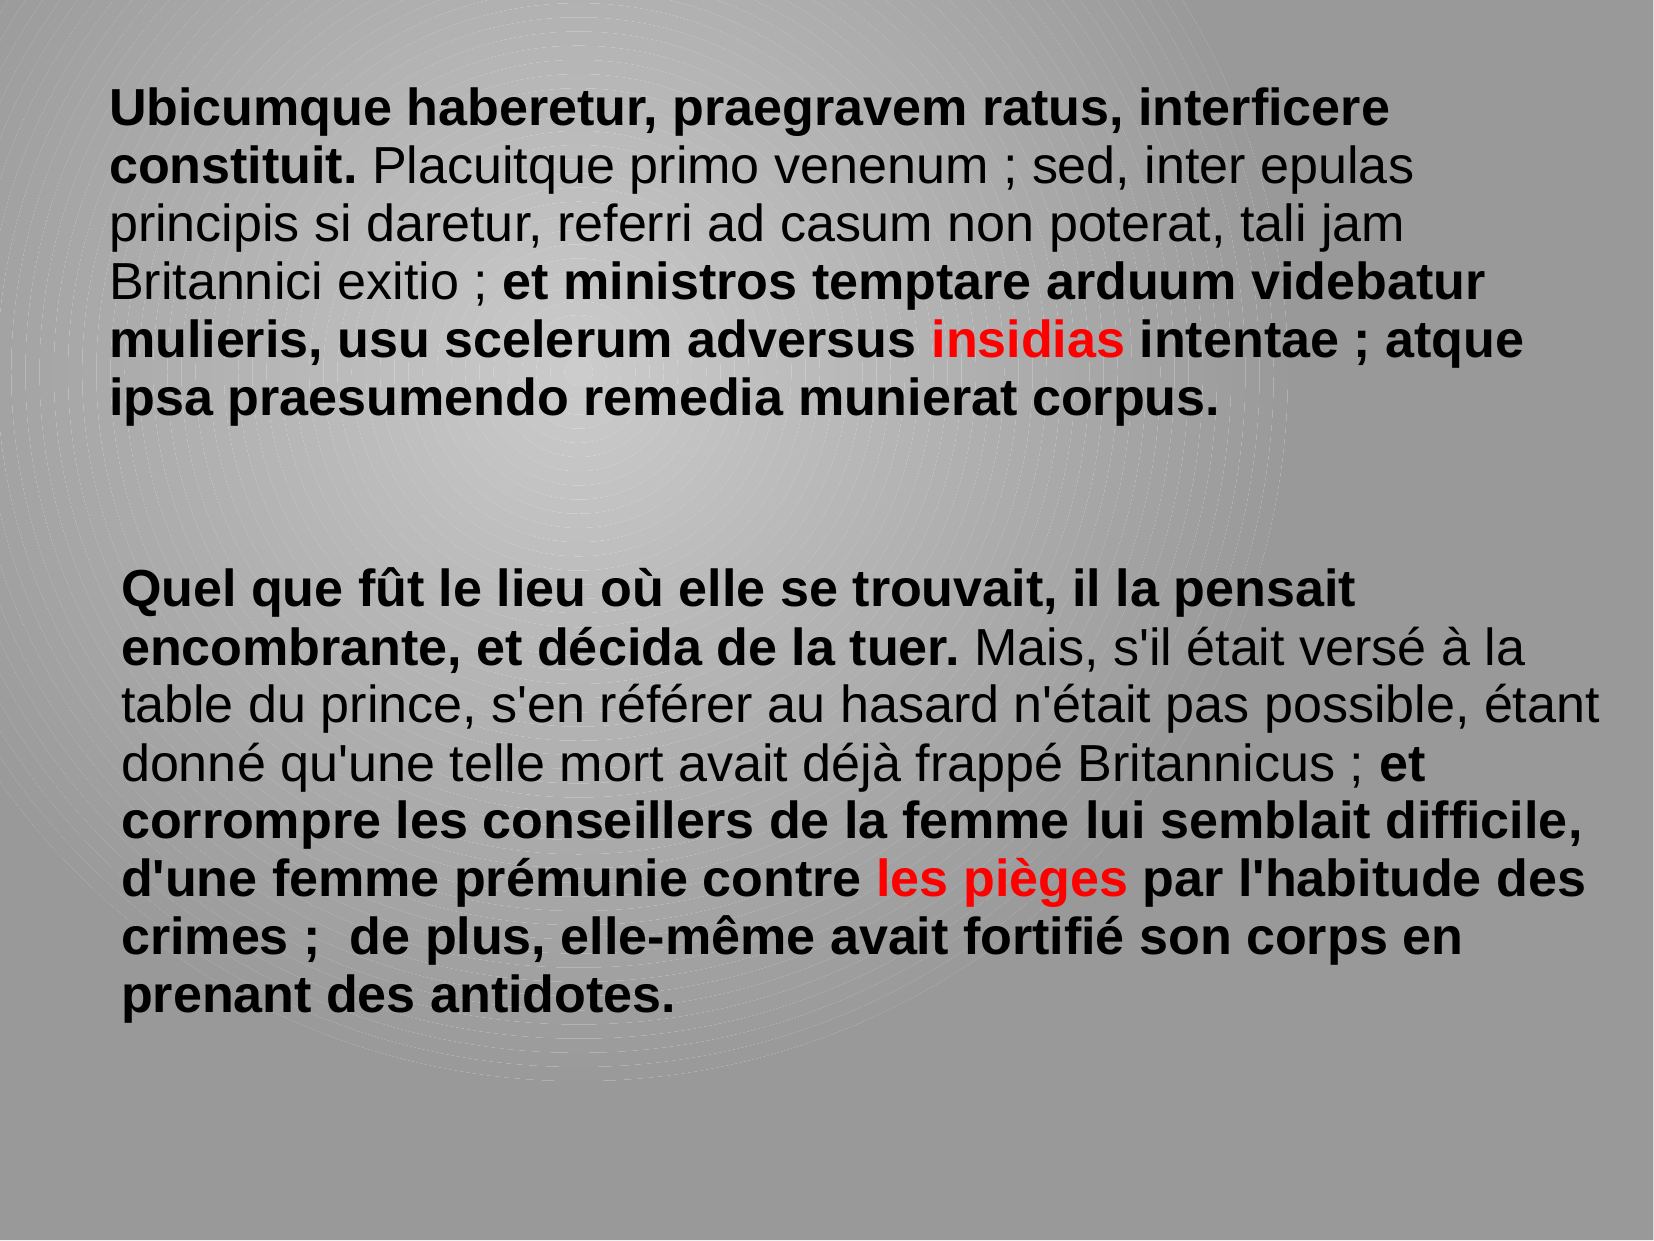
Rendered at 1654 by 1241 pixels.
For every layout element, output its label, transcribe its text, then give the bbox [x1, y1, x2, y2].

text_box Ubicumque haberetur, praegravem ratus, interficere constituit. Placuitque primo venenum ; sed, inter epulas principis si daretur, referri ad casum non poterat, tali jam Britannici exitio ; et ministros temptare arduum videbatur mulieris, usu scelerum adversus insidias intentae ; atque ipsa praesumendo remedia munierat corpus. [94, 70, 1583, 440]
text_box Quel que fût le lieu où elle se trouvait, il la pensait encombrante, et décida de la tuer. Mais, s'il était versé à la table du prince, s'en référer au hasard n'était pas possible, étant donné qu'une telle mort avait déjà frappé Britannicus ; et corrompre les conseillers de la femme lui semblait difficile, d'une femme prémunie contre les pièges par l'habitude des crimes ; de plus, elle-même avait fortifié son corps en prenant des antidotes. [106, 552, 1619, 1040]
